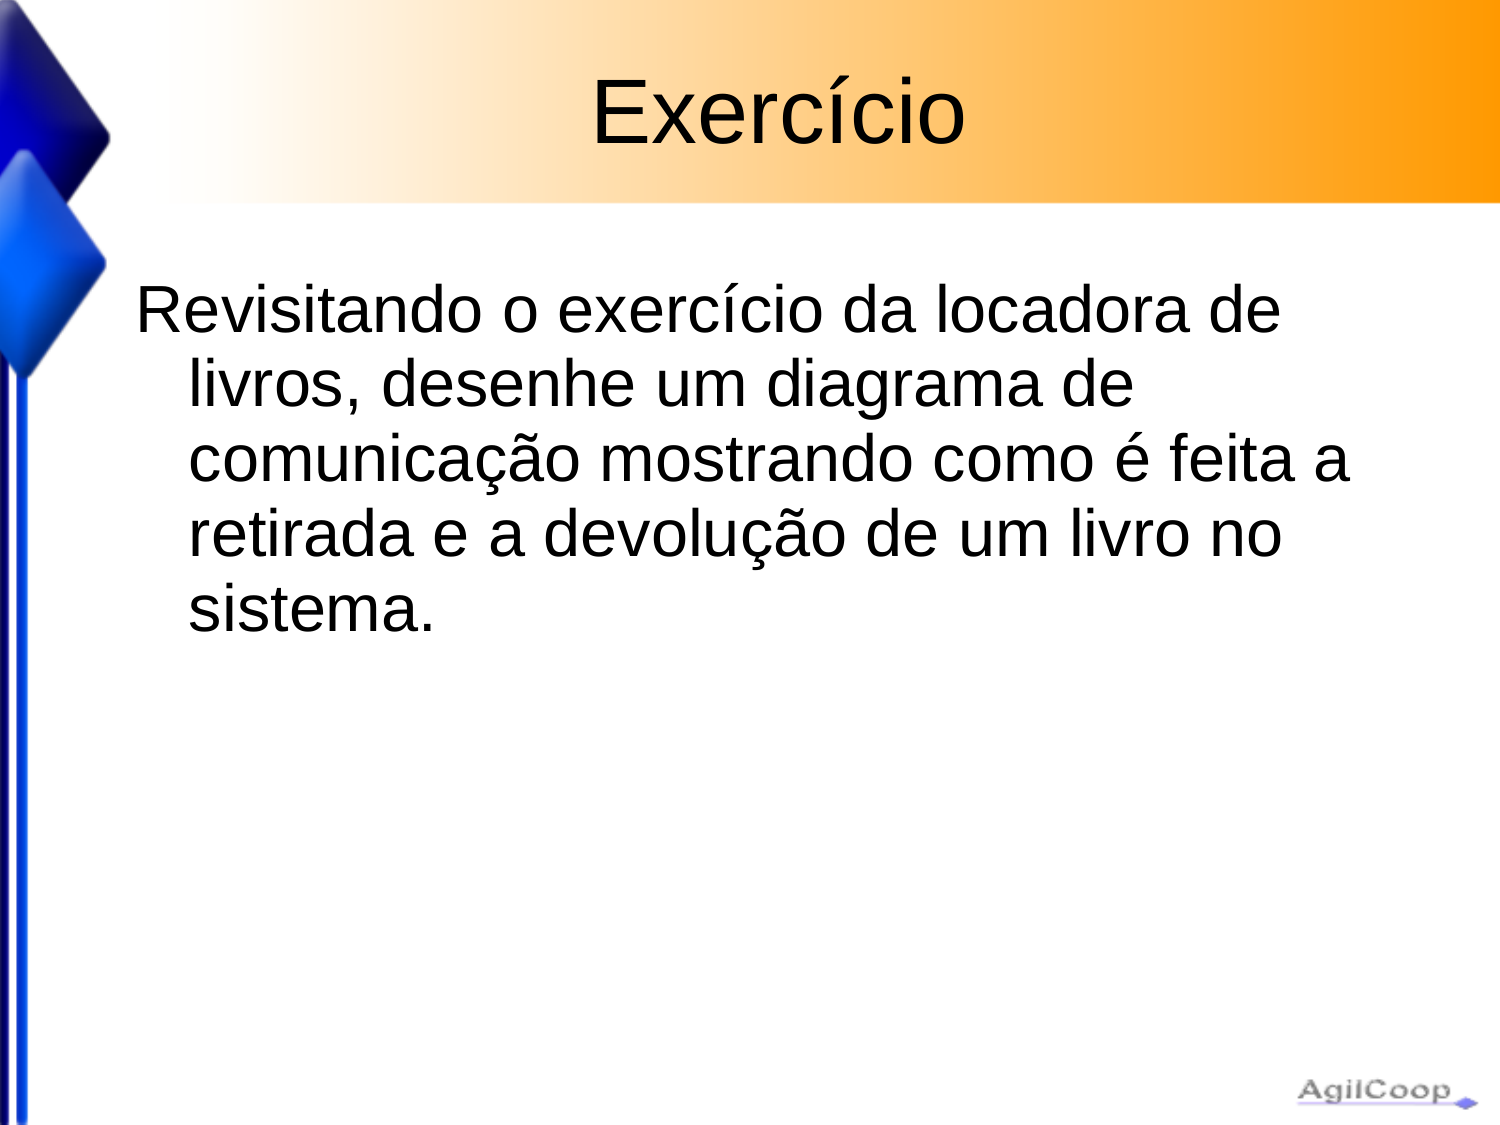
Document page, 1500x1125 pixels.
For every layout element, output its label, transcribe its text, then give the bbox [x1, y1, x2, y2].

picture [0, 0, 1500, 1125]
list Revisitando o exercício da locadora de livros, desenhe um diagrama de comunicação mostrando como é feita a retirada e a devolução de um livro no sistema. [118, 271, 1447, 1108]
title Exercício [82, 8, 1477, 216]
